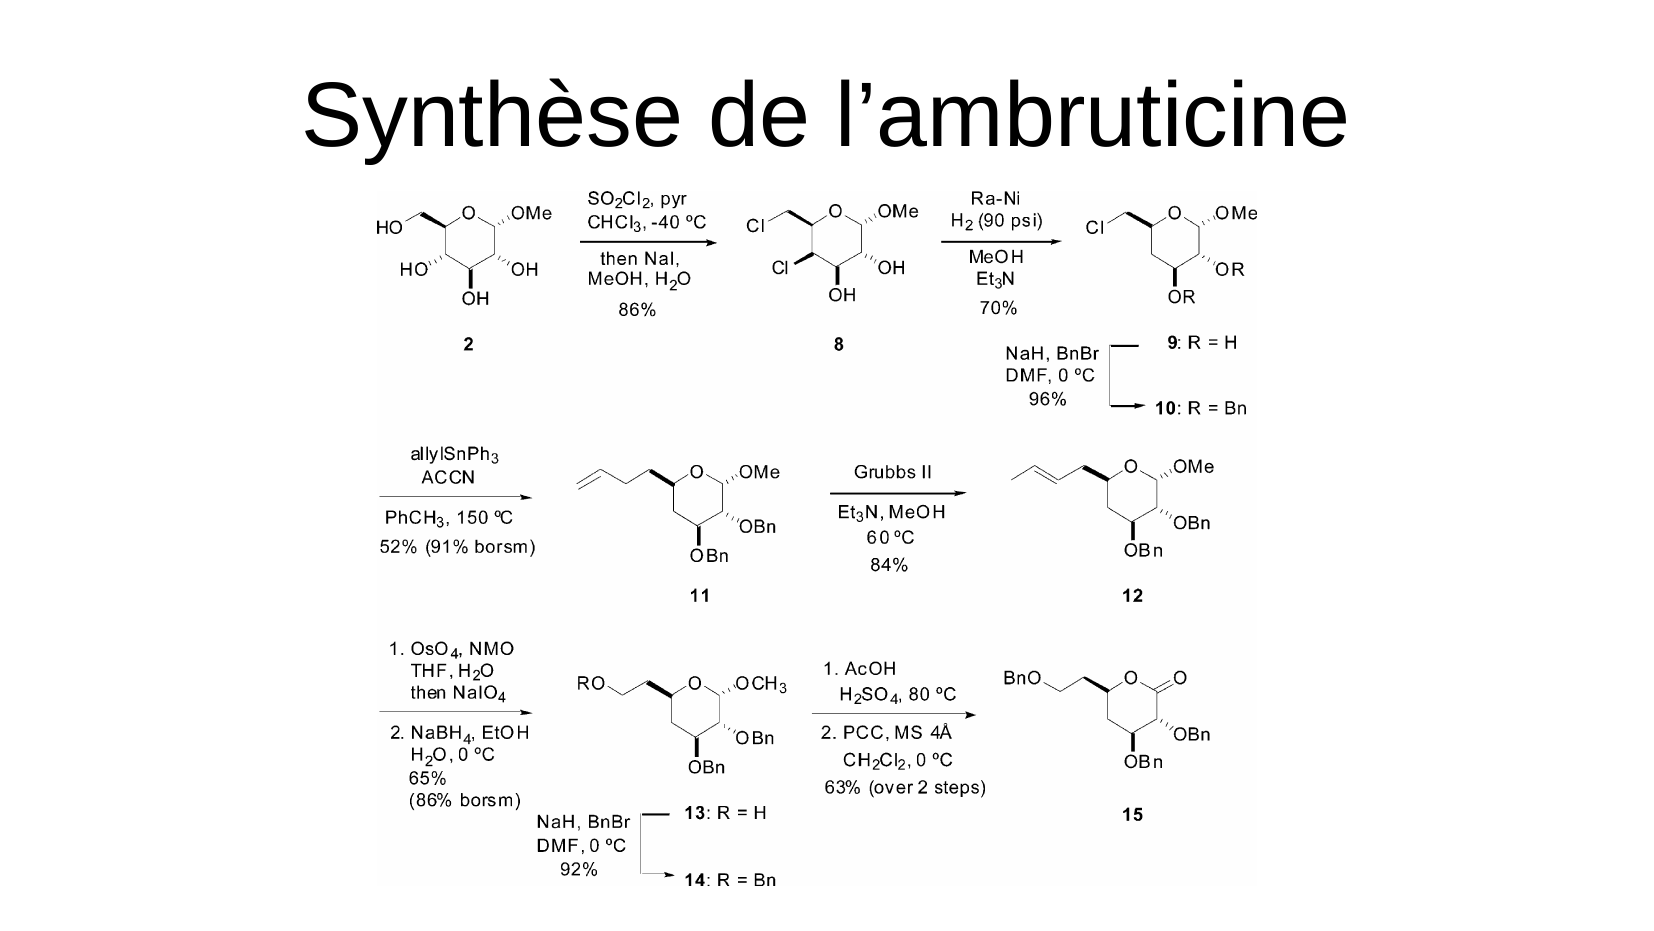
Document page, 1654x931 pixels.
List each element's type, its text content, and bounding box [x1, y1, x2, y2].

title Synthèse de l’ambruticine [82, 37, 1571, 193]
picture [377, 191, 1257, 886]
